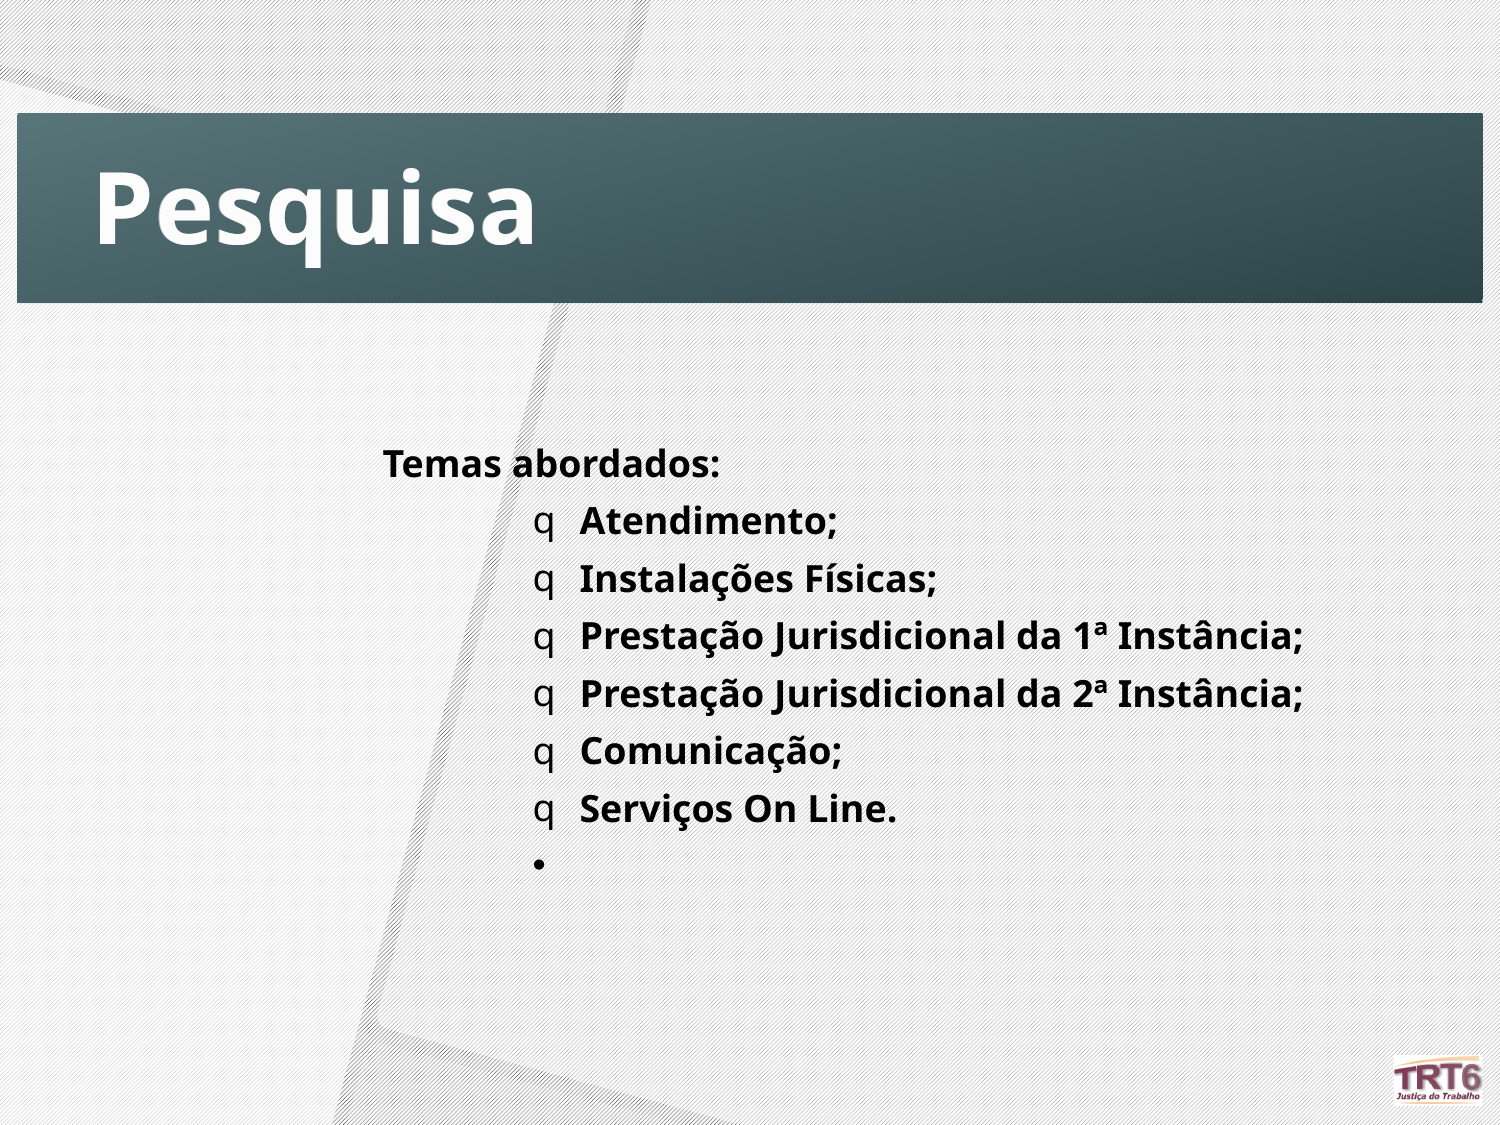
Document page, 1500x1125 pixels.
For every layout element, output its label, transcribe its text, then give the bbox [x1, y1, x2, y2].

text_box Pesquisa [77, 137, 1270, 272]
text_box Temas abordados: Atendimento; Instalações Físicas; Prestação Jurisdicional da 1ª Instância; Prestação Jurisdicional da 2ª Instância; Comunicação; Serviços On Line. [123, 432, 1500, 975]
picture [1393, 1055, 1483, 1106]
text_box [18, 114, 1482, 303]
